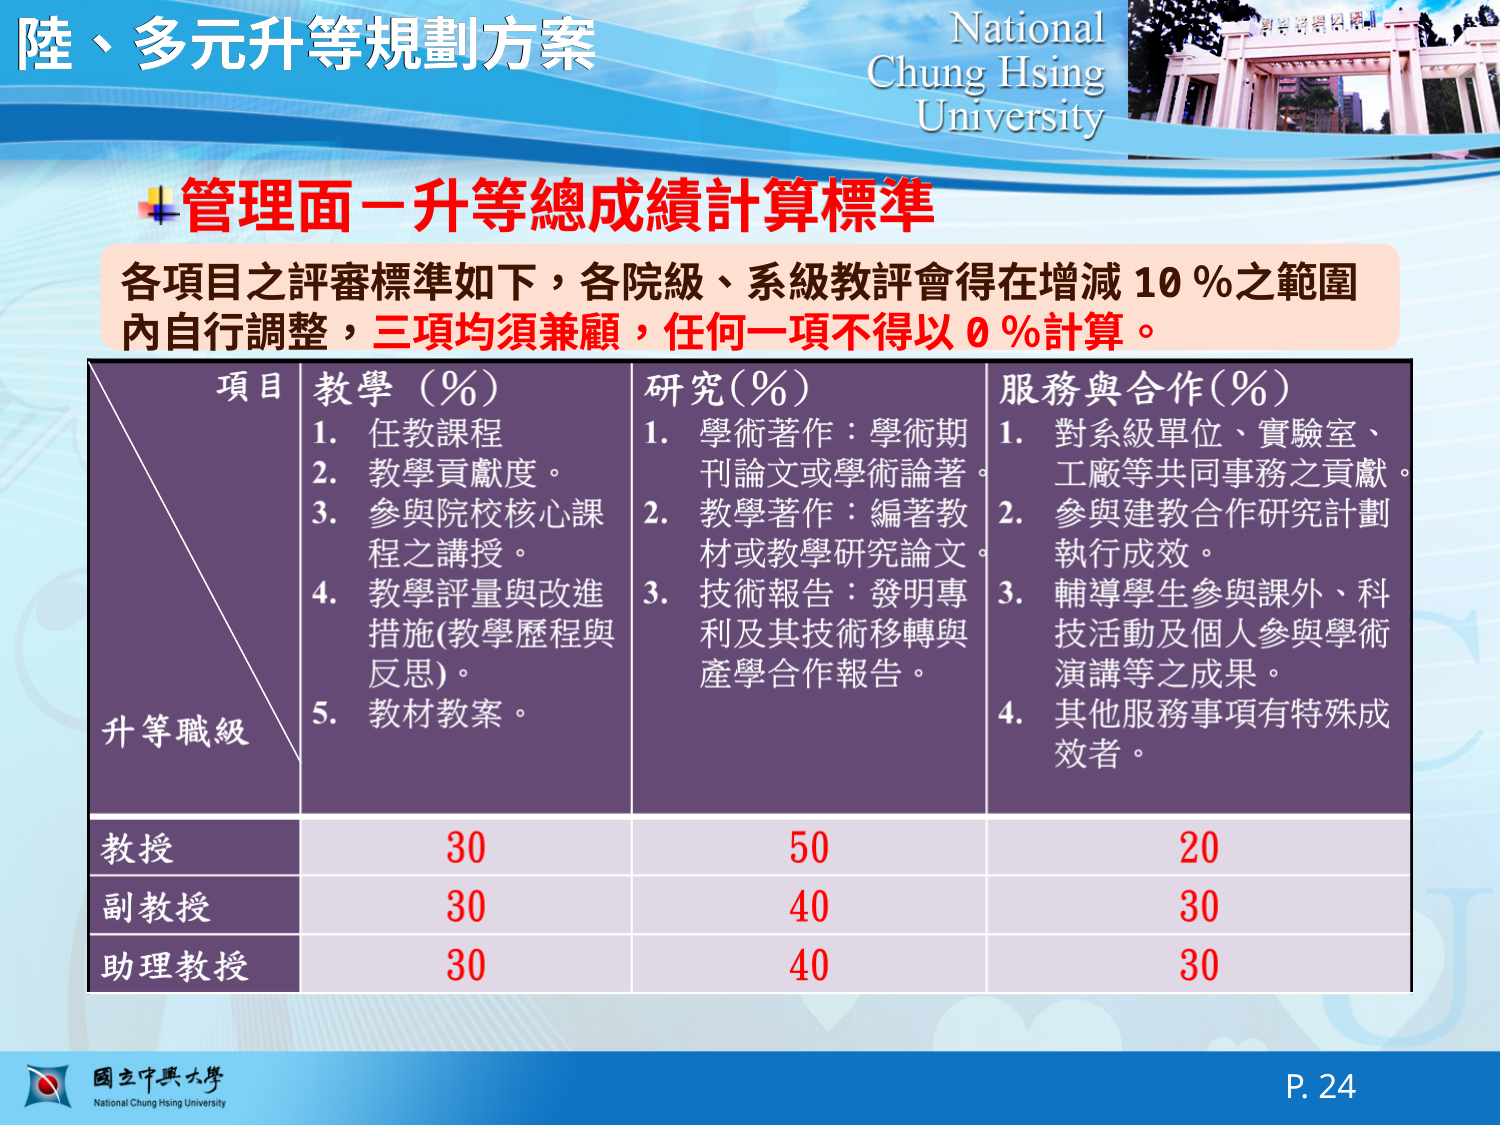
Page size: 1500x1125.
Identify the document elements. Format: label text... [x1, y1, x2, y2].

text_box 陸、多元升等規劃方案 [0, 0, 821, 79]
picture [87, 349, 1413, 1015]
text_box 管理面－升等總成績計算標準 [124, 161, 1294, 243]
text_box 各項目之評審標準如下，各院級、系級教評會得在增減10％之範圍內自行調整，三項均須兼顧，任何一項不得以0％計算。 [100, 243, 1400, 350]
